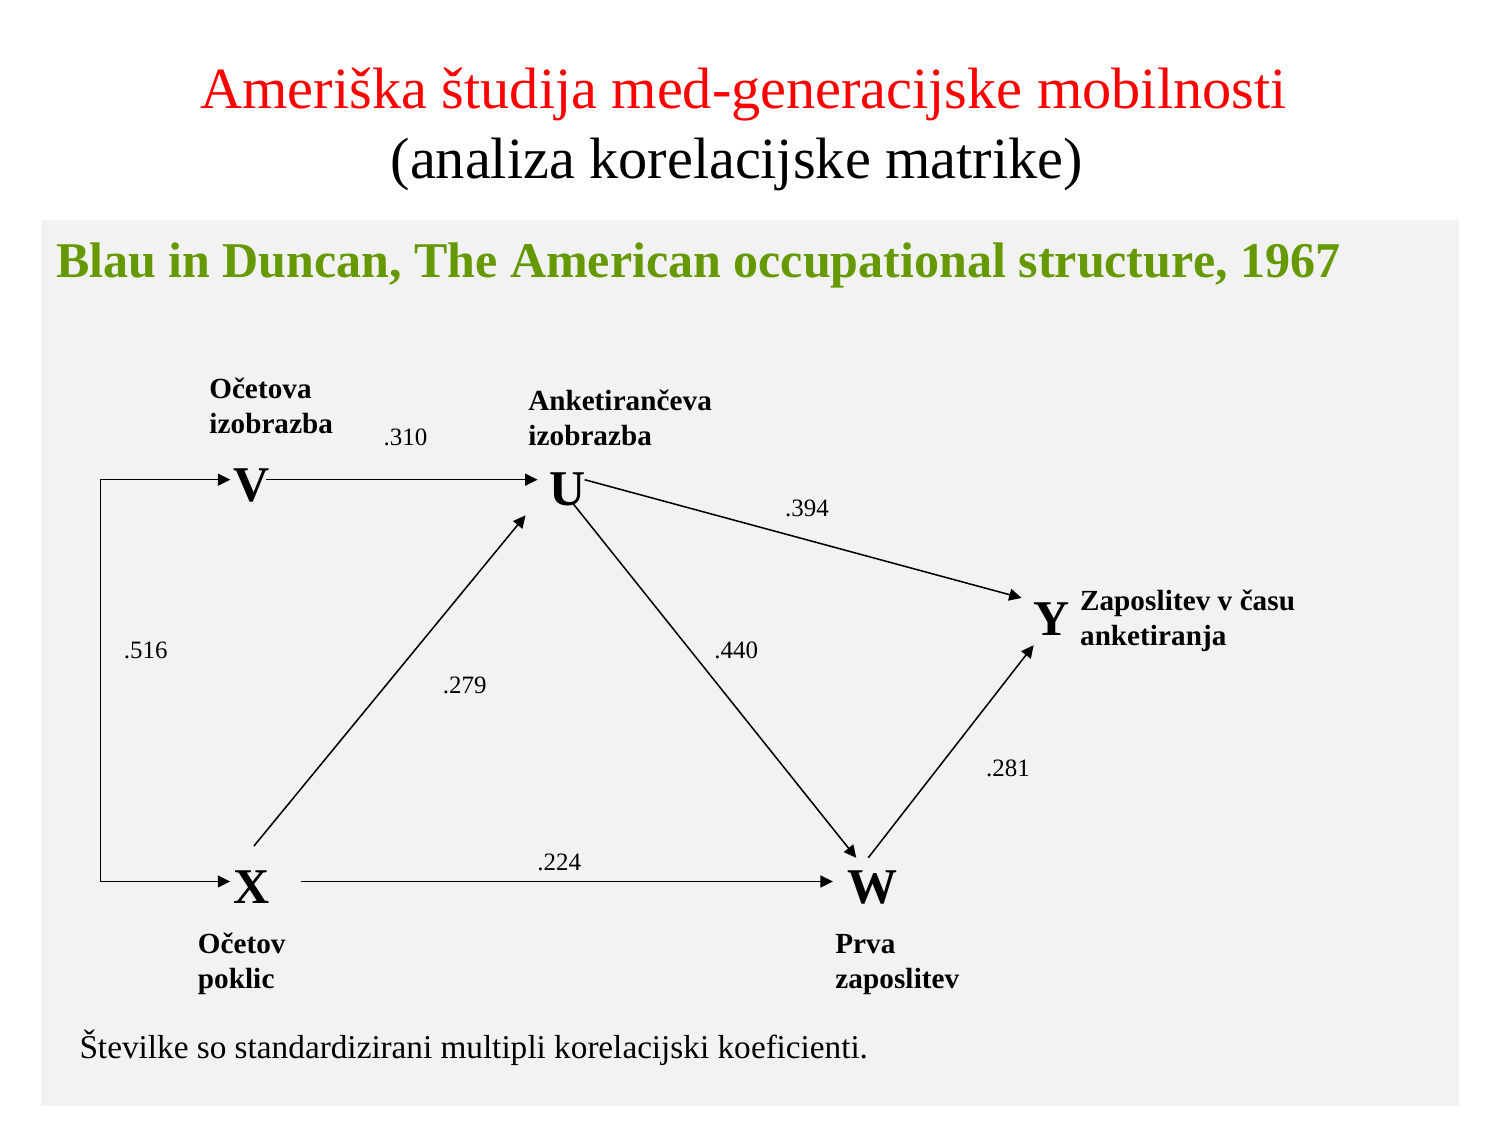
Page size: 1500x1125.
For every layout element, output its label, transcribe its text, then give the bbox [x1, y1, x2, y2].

text_box .279 [428, 660, 502, 707]
text_box .224 [522, 837, 597, 884]
text_box Očetova izobrazba [194, 361, 349, 448]
text_box .310 [368, 412, 443, 459]
text_box Očetov poklic [183, 916, 309, 976]
text_box Številke so standardizirani multipli korelacijski koeficienti. [64, 976, 1128, 1082]
text_box Y [1018, 577, 1065, 654]
text_box W [832, 846, 913, 916]
title Ameriška študija med-generacijske mobilnosti (analiza korelacijske matrike) [46, 43, 1442, 199]
text_box .281 [971, 743, 1045, 789]
text_box V [218, 448, 285, 520]
text_box .516 [109, 625, 183, 671]
text_box .394 [770, 483, 844, 530]
text_box Prva zaposlitev [820, 916, 975, 976]
text_box U [534, 459, 601, 524]
text_box X [218, 846, 285, 916]
text_box Anketirančeva izobrazba [513, 373, 728, 459]
text_box .440 [699, 625, 774, 671]
list Blau in Duncan, The American occupational structure, 1967 [41, 220, 1459, 1107]
text_box Zaposlitev v času anketiranja [1065, 573, 1311, 660]
